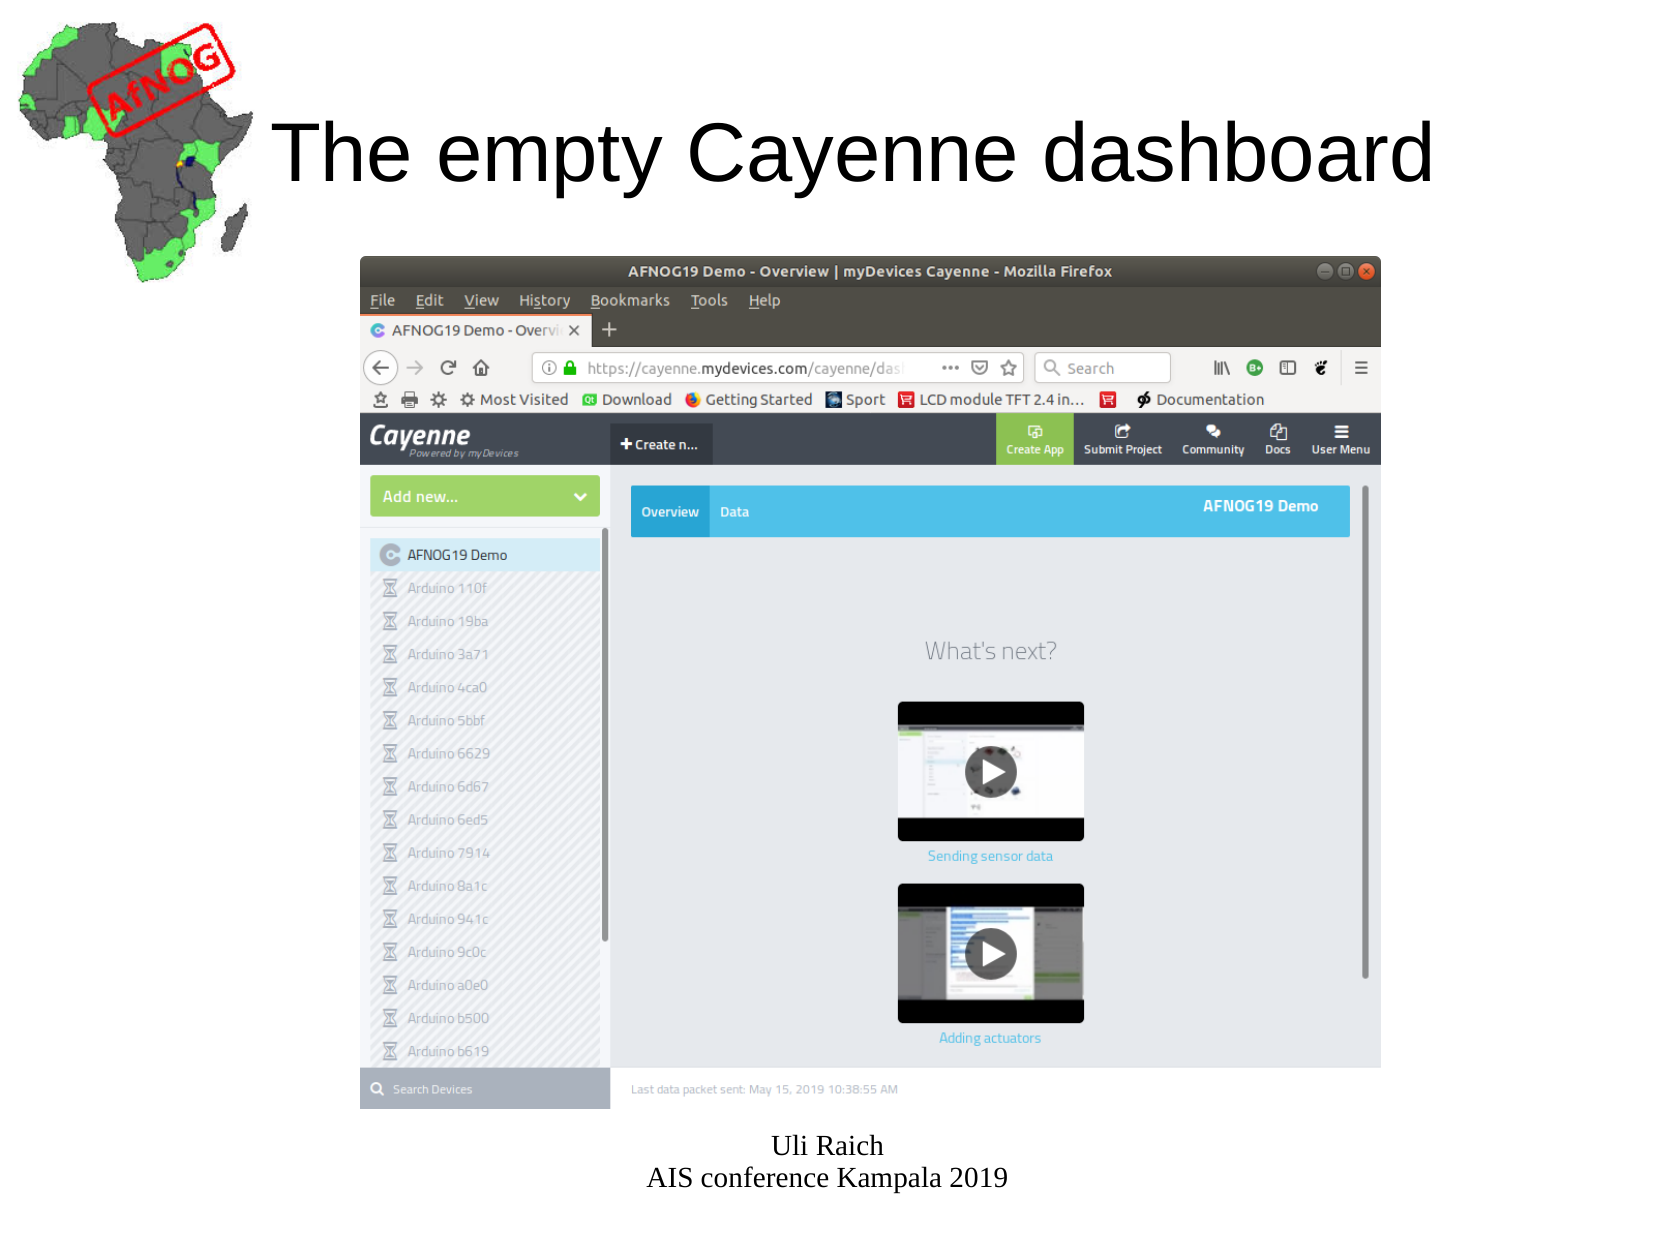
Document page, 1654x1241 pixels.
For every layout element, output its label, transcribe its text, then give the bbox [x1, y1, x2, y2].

picture [360, 256, 1381, 1110]
title The empty Cayenne dashboard [135, 49, 1571, 257]
picture [9, 0, 259, 291]
